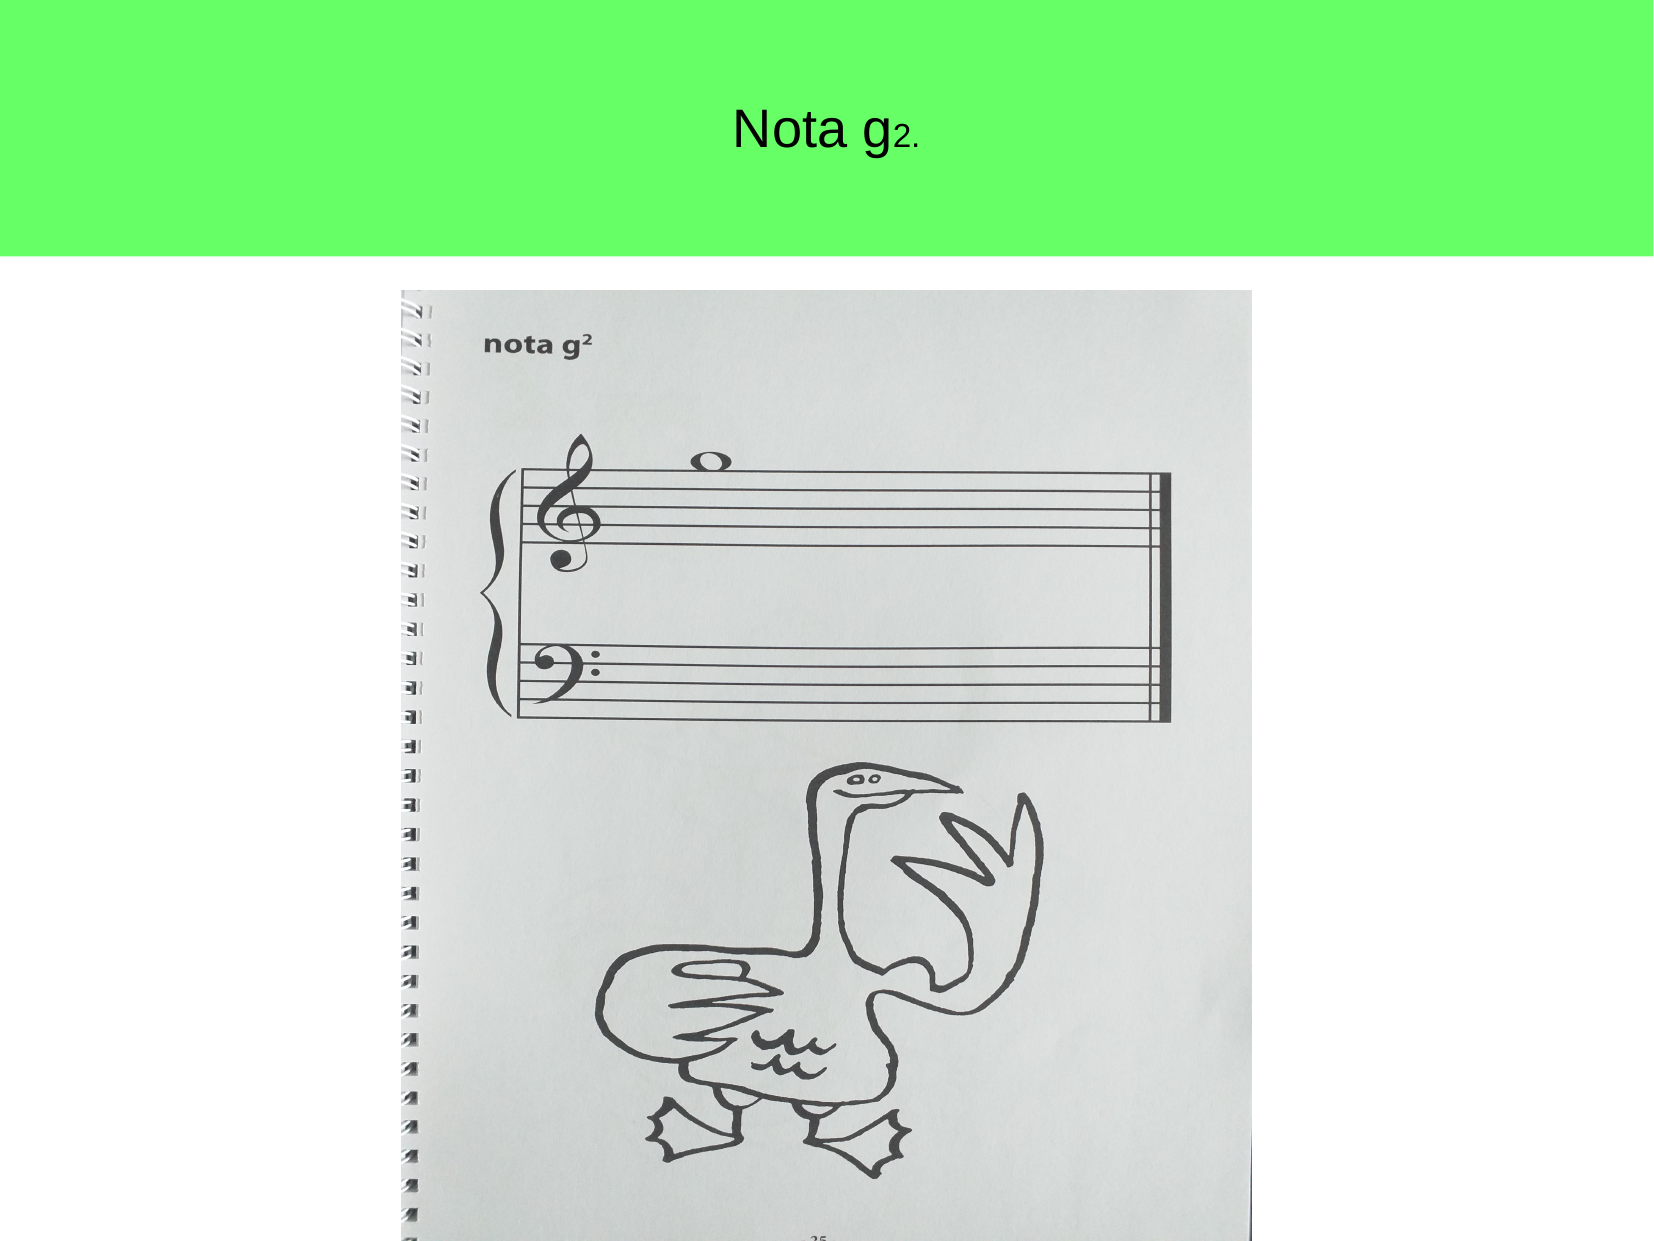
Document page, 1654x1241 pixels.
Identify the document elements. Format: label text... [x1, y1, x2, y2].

title Nota g2. [0, 0, 1654, 257]
picture [401, 290, 1252, 1241]
